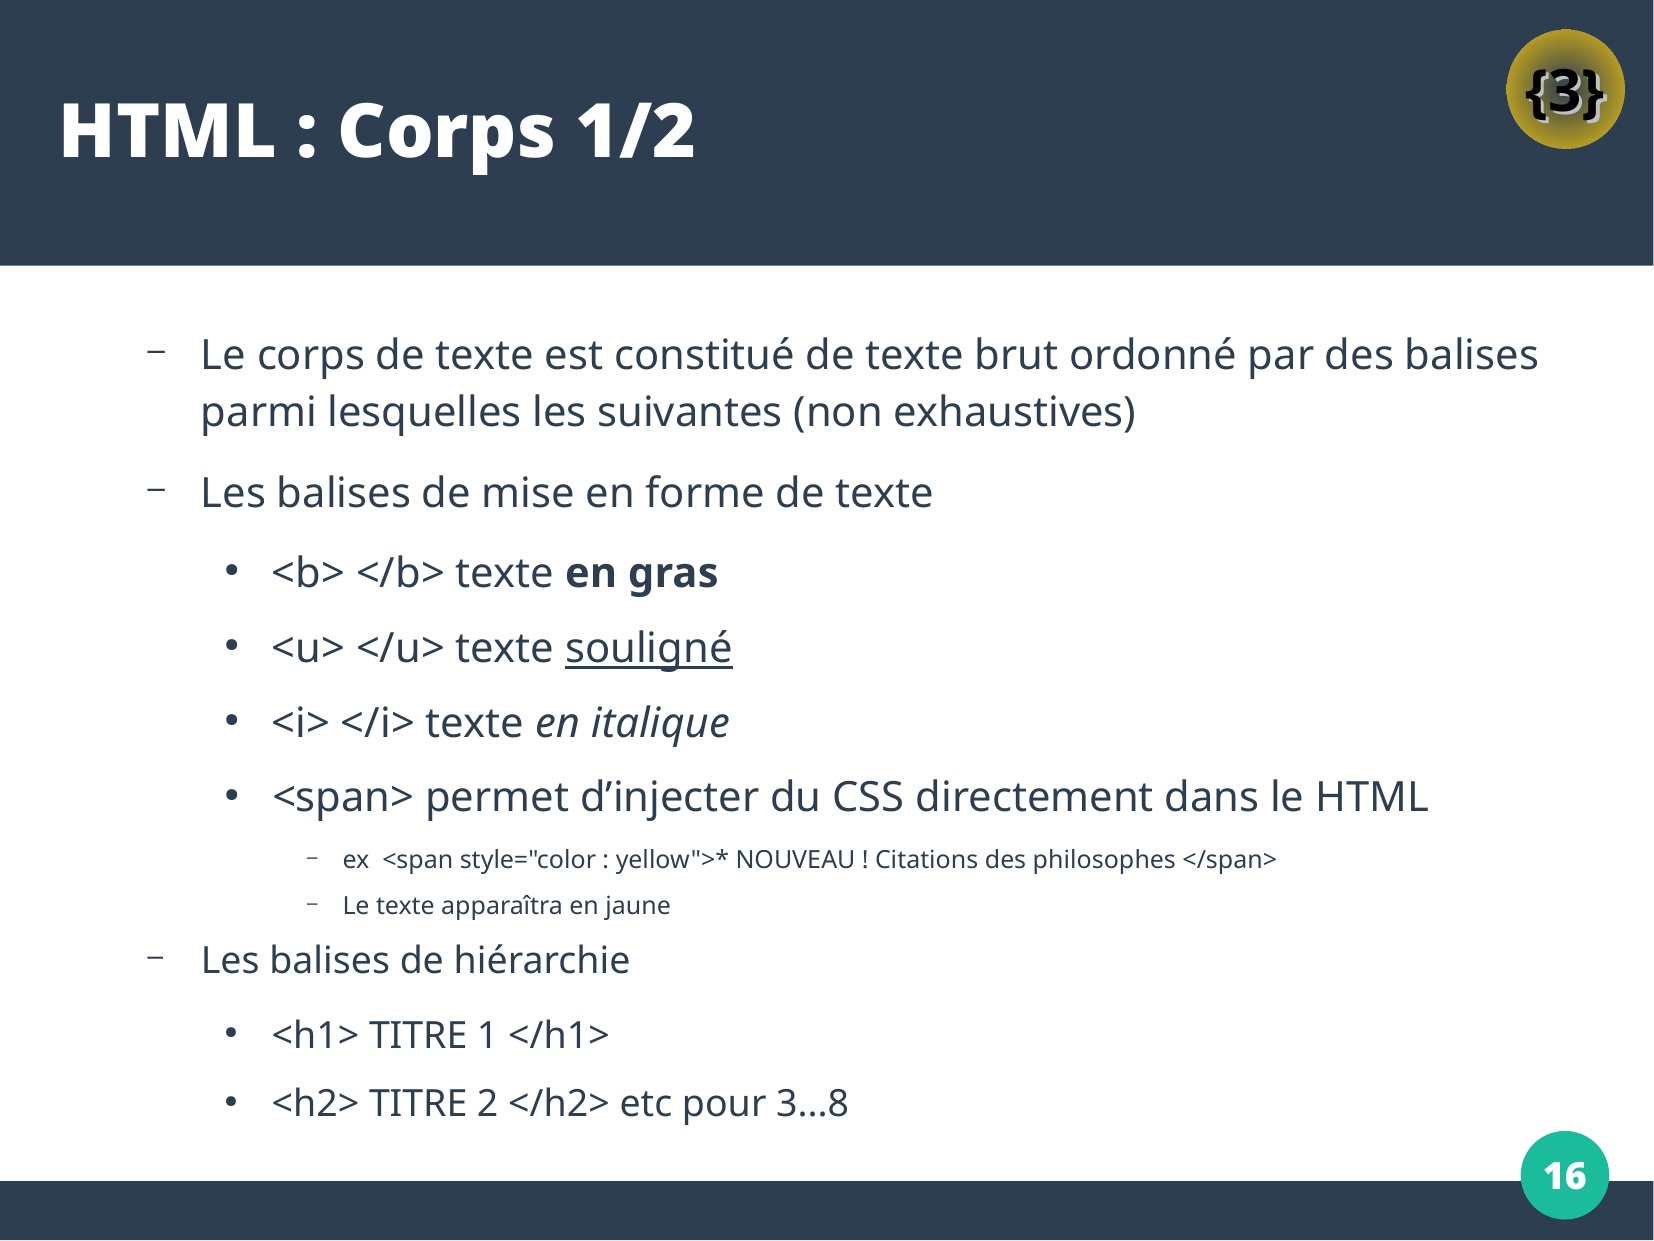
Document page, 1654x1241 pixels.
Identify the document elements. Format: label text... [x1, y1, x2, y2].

text_box {3} [1506, 29, 1625, 149]
title HTML : Corps 1/2 [59, 49, 1595, 207]
list Le corps de texte est constitué de texte brut ordonné par des balises parmi lesquelles les suivantes (non exhaustives) Les balises de mise en forme de texte <b> </b> texte en gras <u> </u> texte souligné <i> </i> texte en italique <span> permet d’injecter du CSS directement dans le HTML ex <span style="color : yellow">* NOUVEAU ! Citations des philosophes </span> Le texte apparaîtra en jaune Les balises de hiérarchie <h1> TITRE 1 </h1> <h2> TITRE 2 </h2> etc pour 3...8 [59, 324, 1595, 1152]
